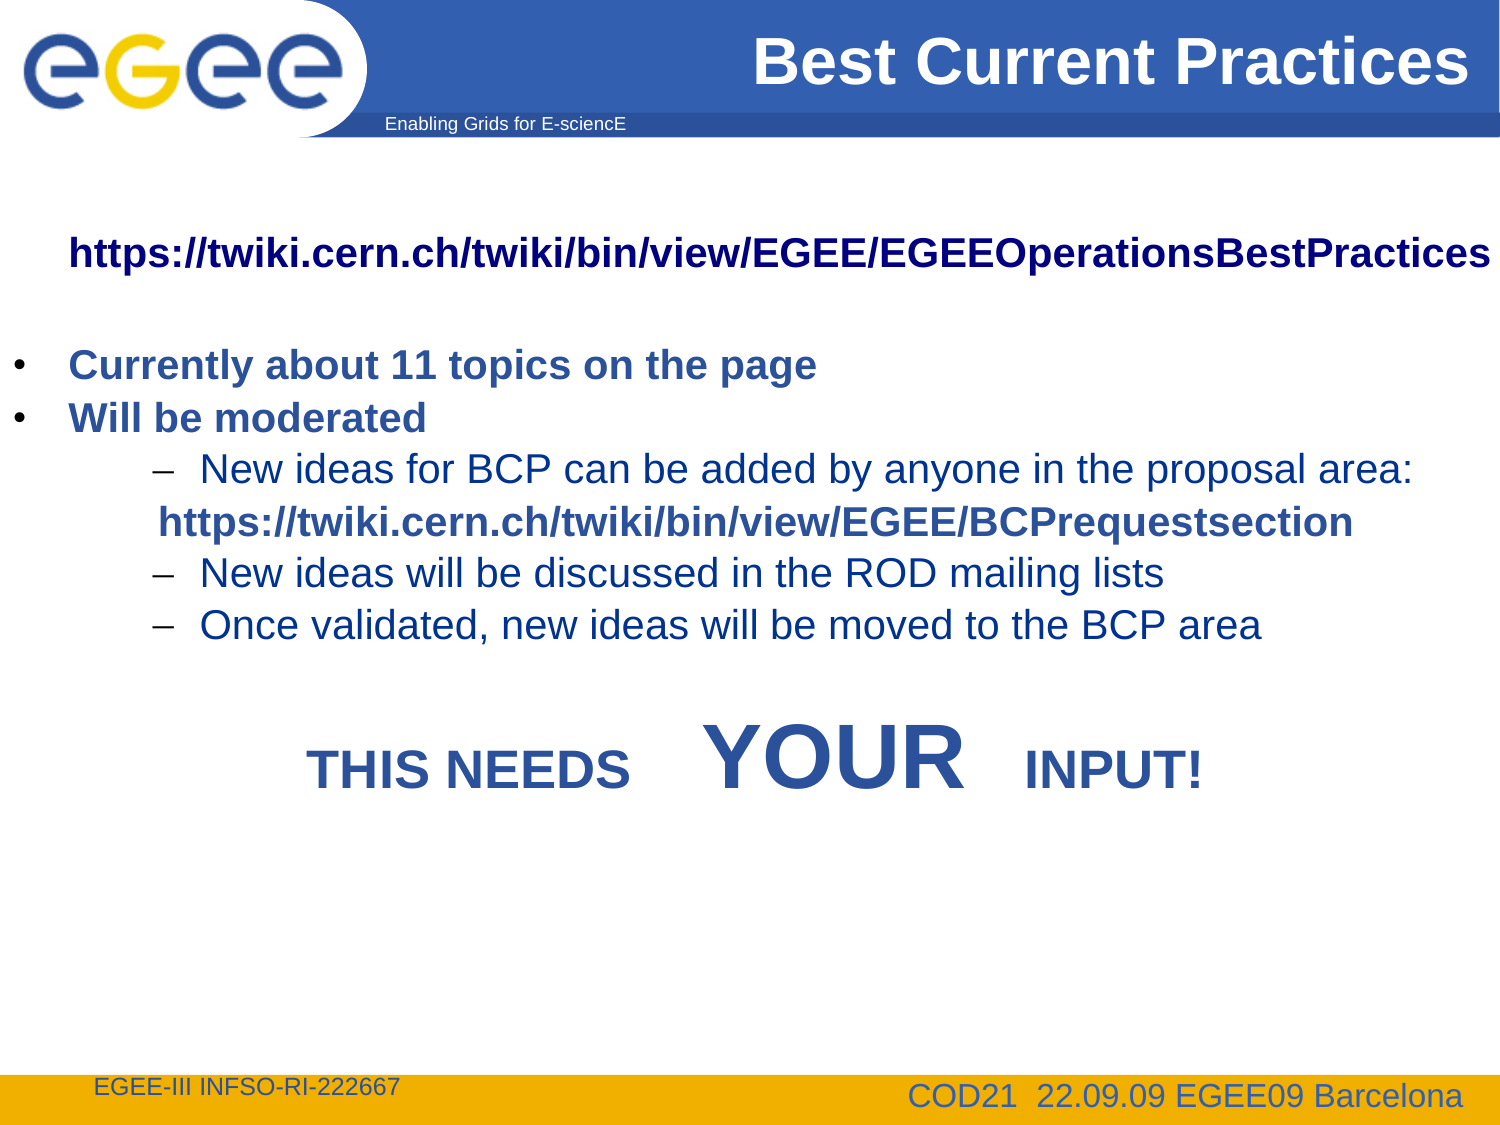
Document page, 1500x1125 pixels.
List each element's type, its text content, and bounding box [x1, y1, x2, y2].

picture [18, 30, 349, 112]
title Best Current Practices [369, 0, 1472, 140]
list https://twiki.cern.ch/twiki/bin/view/EGEE/EGEEOperationsBestPractices Currently about 11 topics on the page Will be moderated New ideas for BCP can be added by anyone in the proposal area: https://twiki.cern.ch/twiki/bin/view/EGEE/BCPrequestsection New ideas will be discussed in the ROD mailing lists Once validated, new ideas will be moved to the BCP area THIS NEEDS YOUR INPUT! [0, 167, 1500, 1040]
